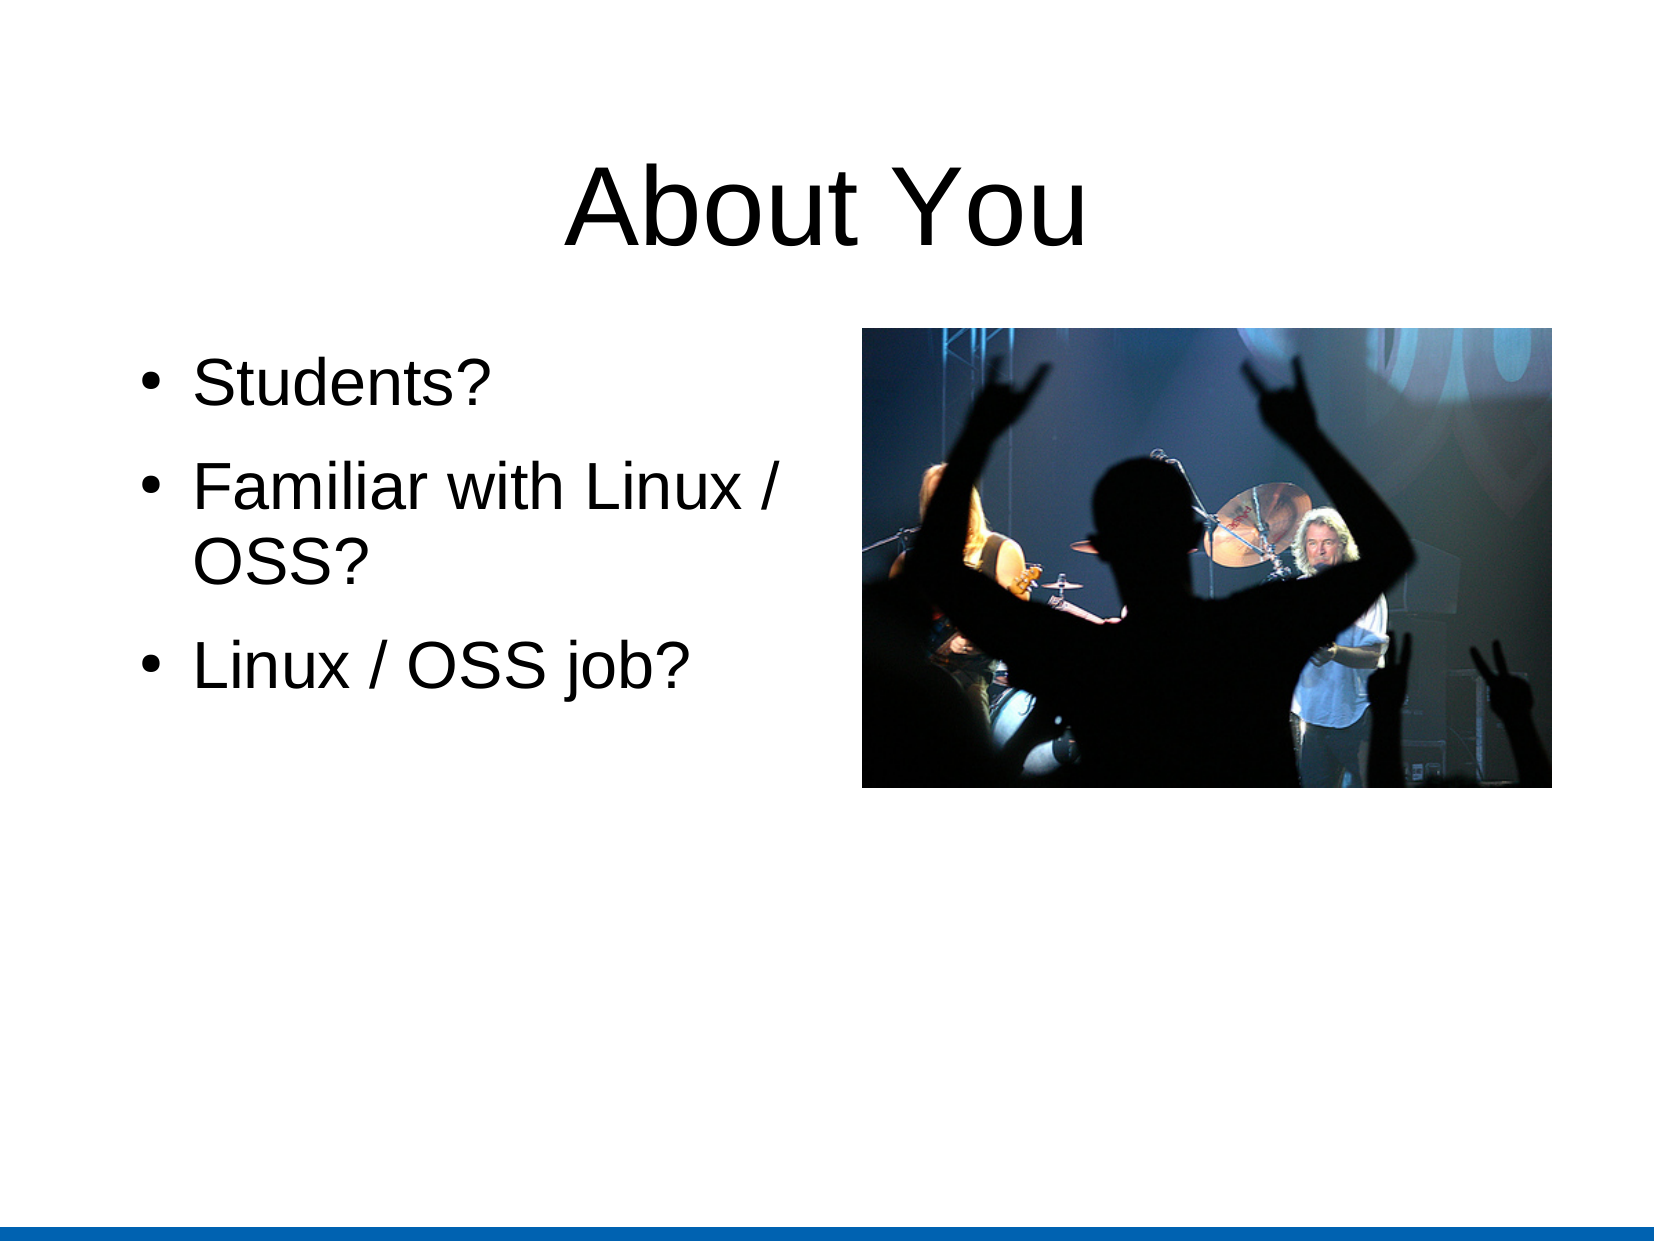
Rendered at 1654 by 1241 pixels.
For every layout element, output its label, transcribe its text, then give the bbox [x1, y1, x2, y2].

picture [862, 328, 1552, 788]
list Students? Familiar with Linux / OSS? Linux / OSS job? [121, 344, 811, 1112]
title About You [121, 110, 1534, 303]
